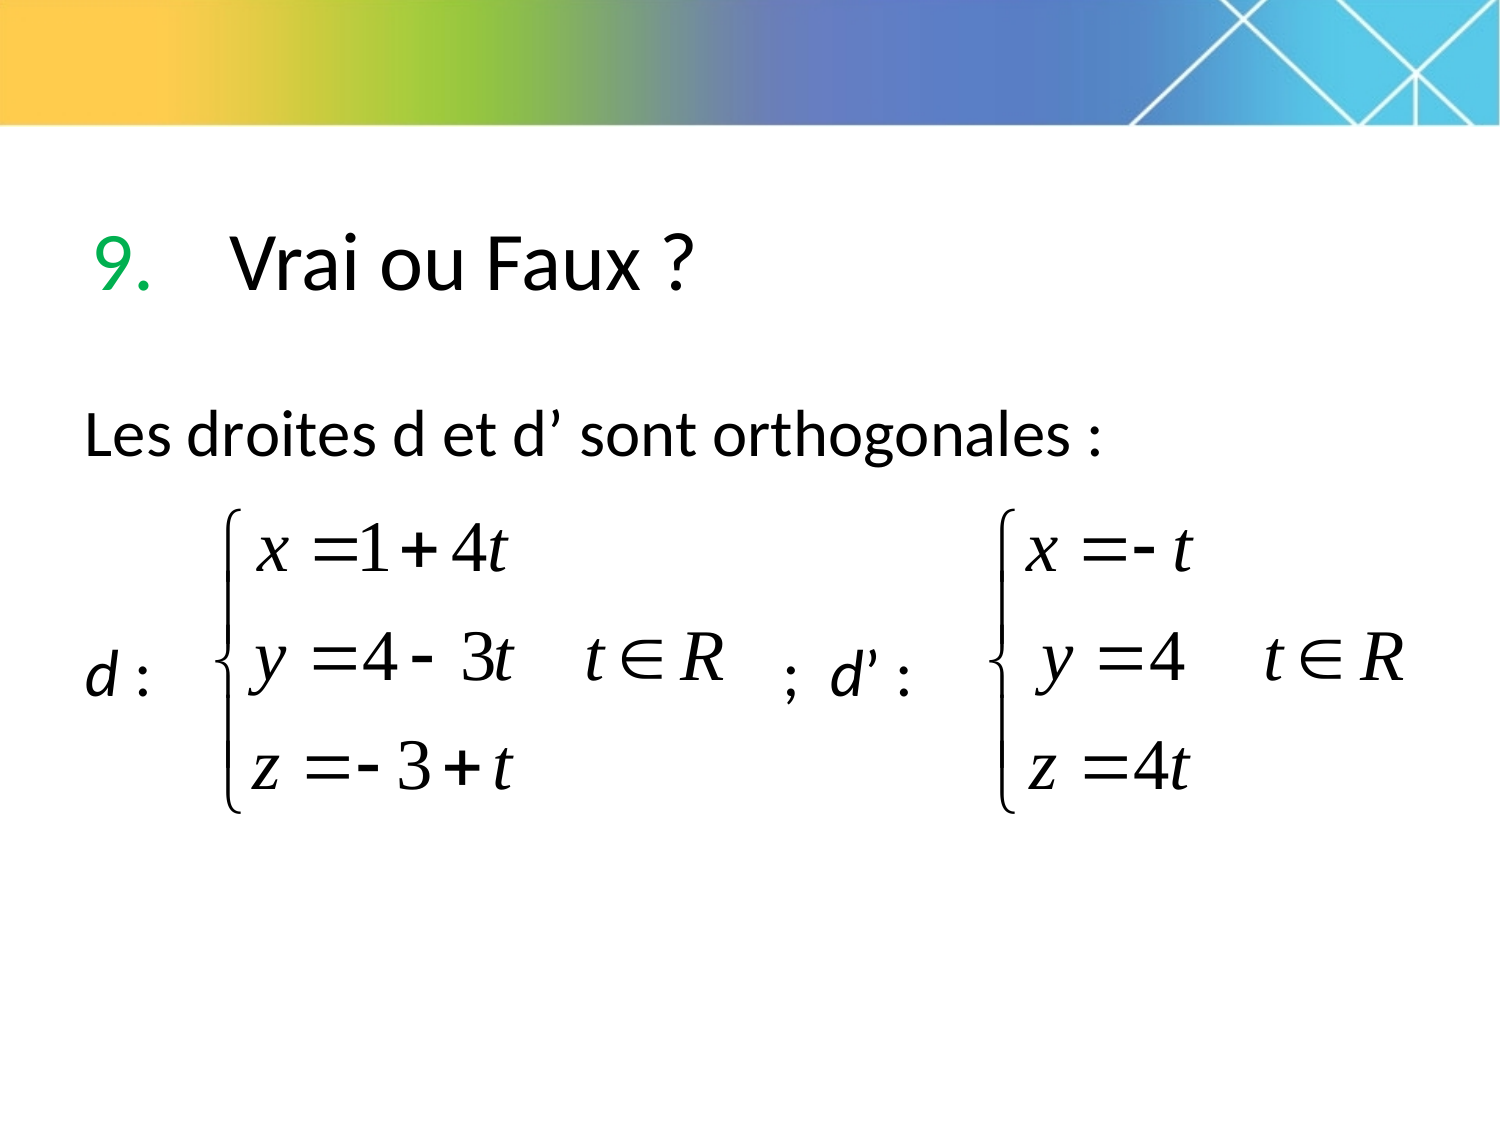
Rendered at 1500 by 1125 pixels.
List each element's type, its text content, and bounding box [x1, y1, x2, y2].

title Vrai ou Faux ? [76, 163, 1500, 351]
chart [973, 492, 1417, 832]
chart [199, 492, 739, 833]
picture [0, 0, 1500, 127]
text_box Les droites d et d’ sont orthogonales : d : ; d’ : [70, 302, 1465, 1038]
